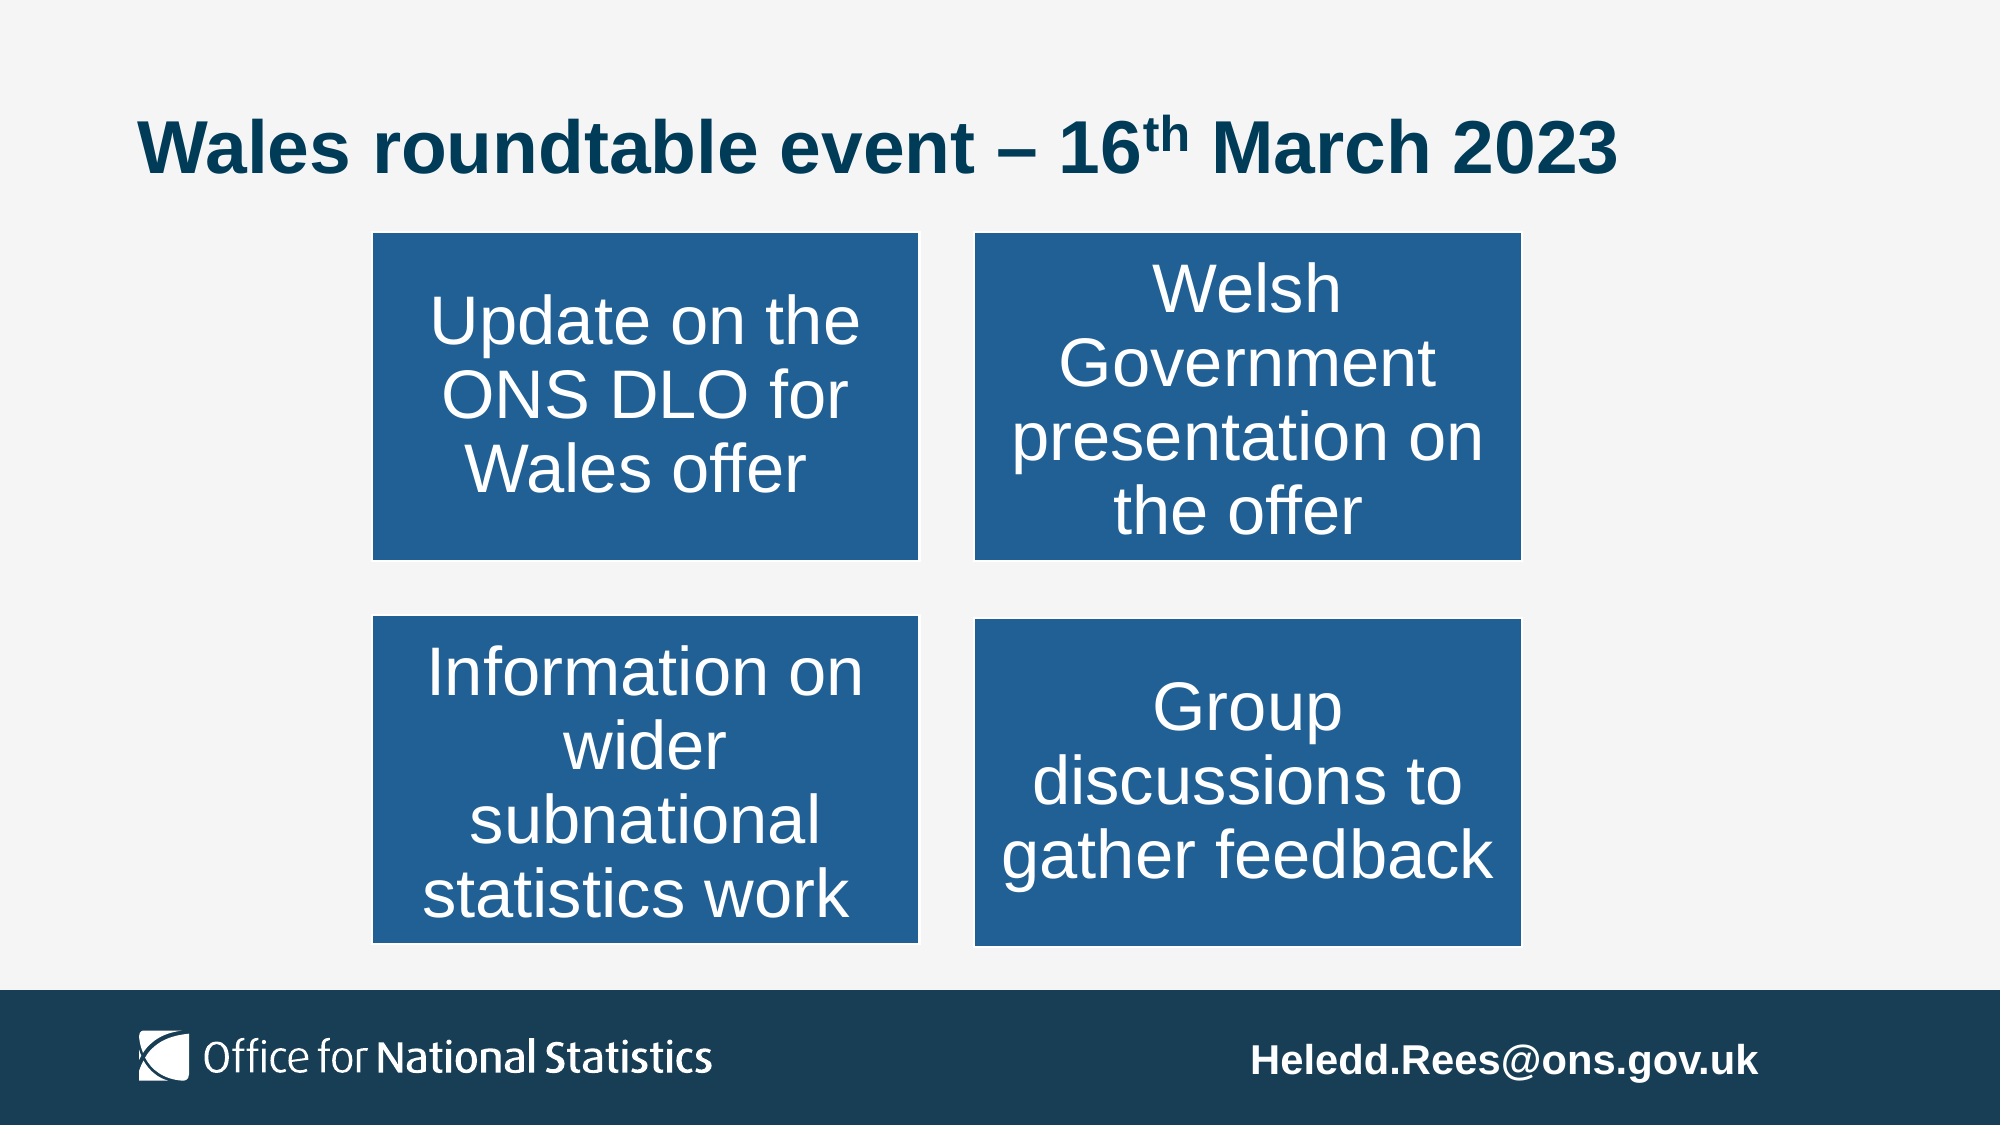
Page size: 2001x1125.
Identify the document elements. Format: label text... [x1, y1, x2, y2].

title Wales roundtable event – 16th March 2023 [137, 105, 1863, 192]
text_box Update on the ONS DLO for Wales offer [371, 232, 920, 561]
text_box Welsh Government presentation on the offer [974, 232, 1522, 561]
text_box Heledd.Rees@ons.gov.uk [1235, 1025, 1866, 1086]
text_box Information on wider subnational statistics work [371, 615, 920, 944]
text_box Group discussions to gather feedback [974, 618, 1522, 947]
